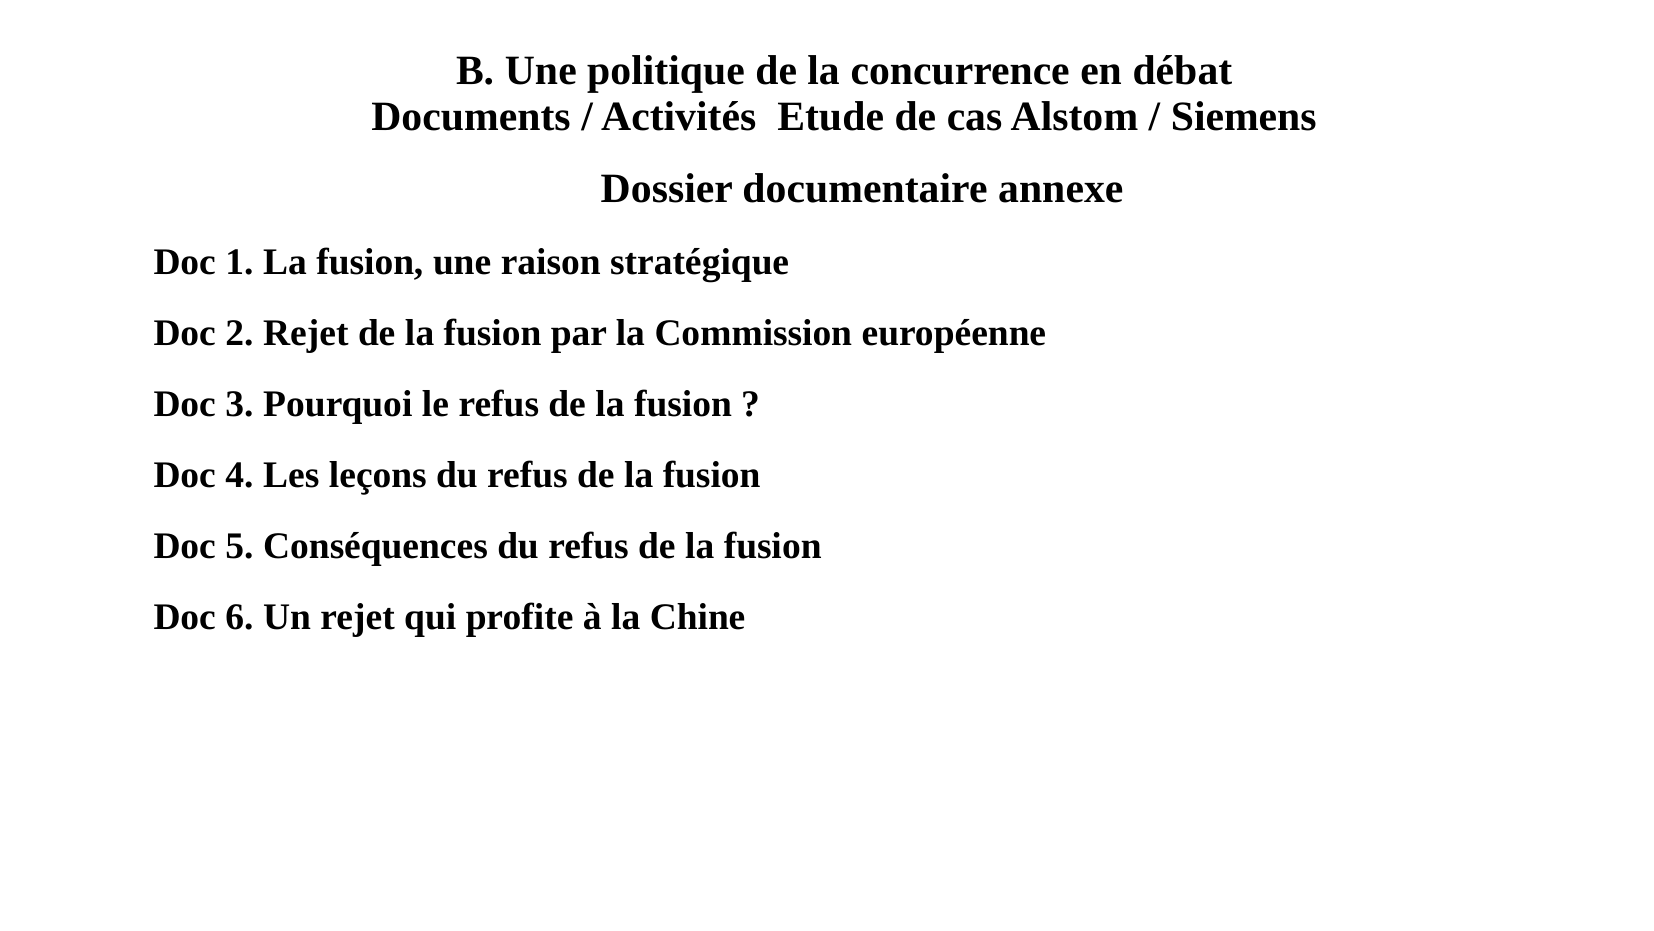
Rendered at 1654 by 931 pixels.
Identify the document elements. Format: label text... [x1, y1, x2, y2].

list Dossier documentaire annexe Doc 1. La fusion, une raison stratégique Doc 2. Rejet de la fusion par la Commission européenne Doc 3. Pourquoi le refus de la fusion ? Doc 4. Les leçons du refus de la fusion Doc 5. Conséquences du refus de la fusion Doc 6. Un rejet qui profite à la Chine [82, 165, 1571, 841]
title B. Une politique de la concurrence en débat Documents / Activités Etude de cas Alstom / Siemens [82, 37, 1571, 151]
